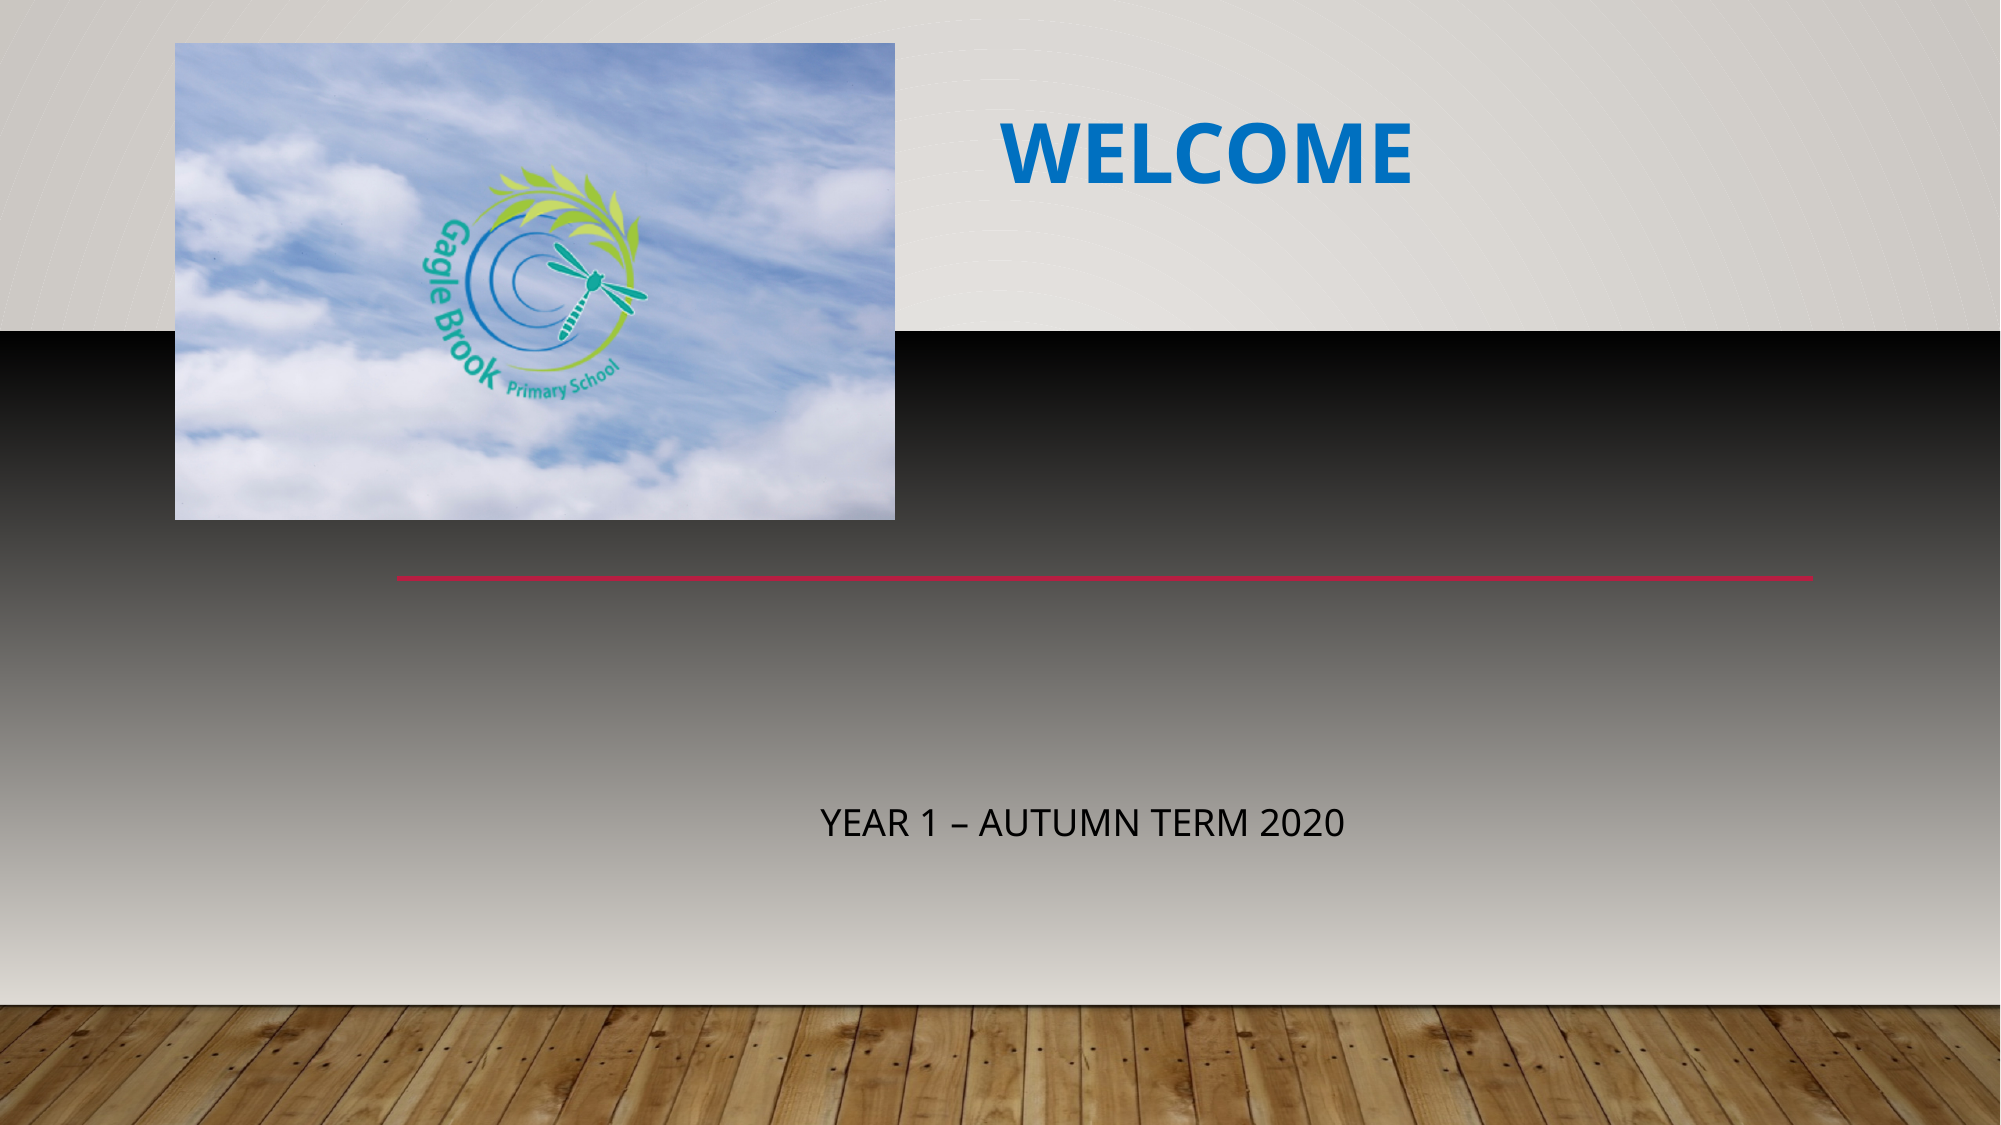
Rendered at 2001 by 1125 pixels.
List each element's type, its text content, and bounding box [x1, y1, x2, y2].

picture [175, 44, 895, 520]
subtitle Year 1 – Autumn Term 2020 [374, 774, 1792, 936]
title Welcome [985, 44, 1585, 202]
